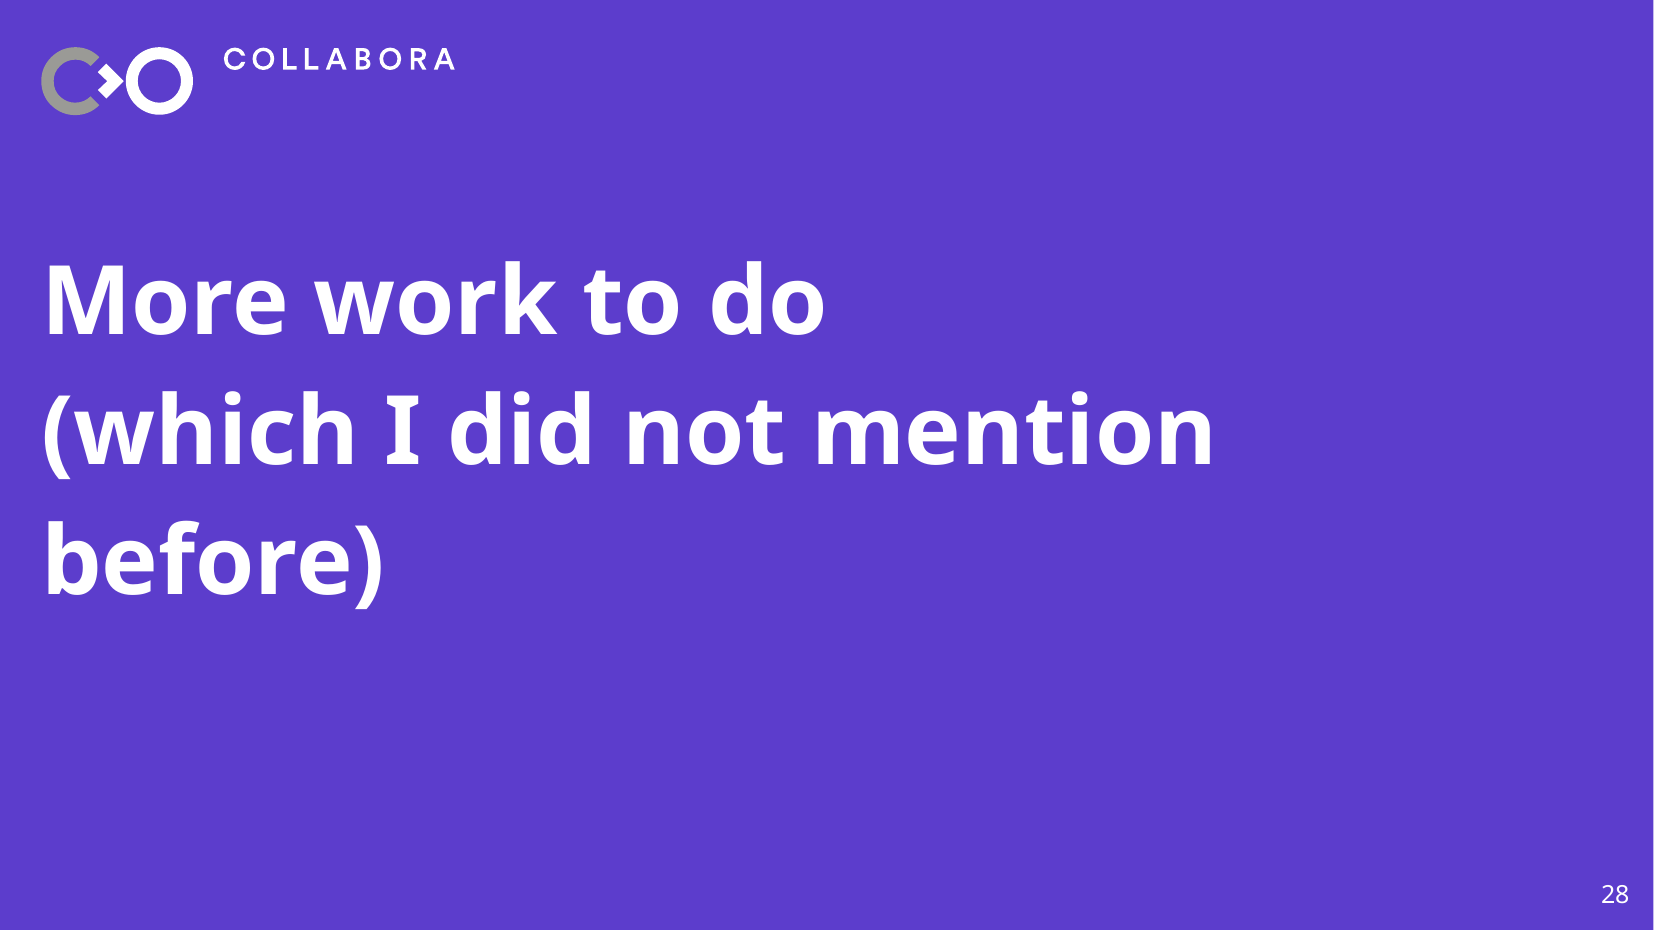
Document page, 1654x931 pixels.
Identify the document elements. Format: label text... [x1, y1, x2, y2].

title More work to do (which I did not mention before) [41, 315, 1530, 540]
